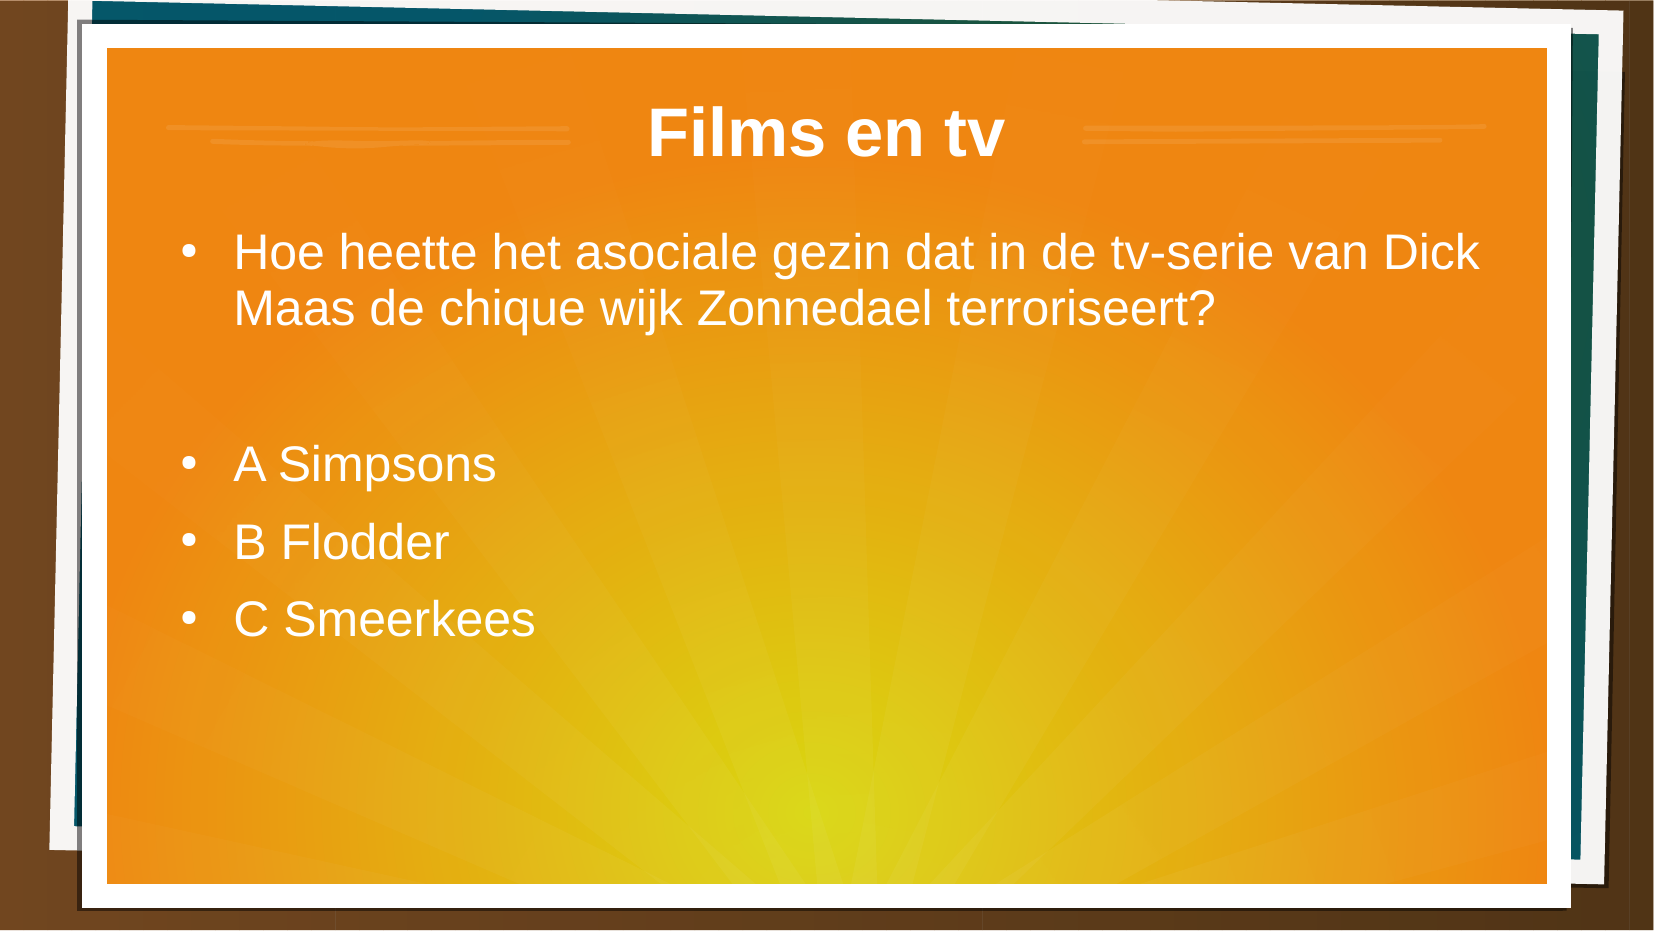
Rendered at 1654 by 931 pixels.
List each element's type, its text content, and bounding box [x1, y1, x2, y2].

list Hoe heette het asociale gezin dat in de tv-serie van Dick Maas de chique wijk Zonnedael terroriseert? A Simpsons B Flodder C Smeerkees [162, 224, 1492, 815]
title Films en tv [566, 59, 1087, 207]
